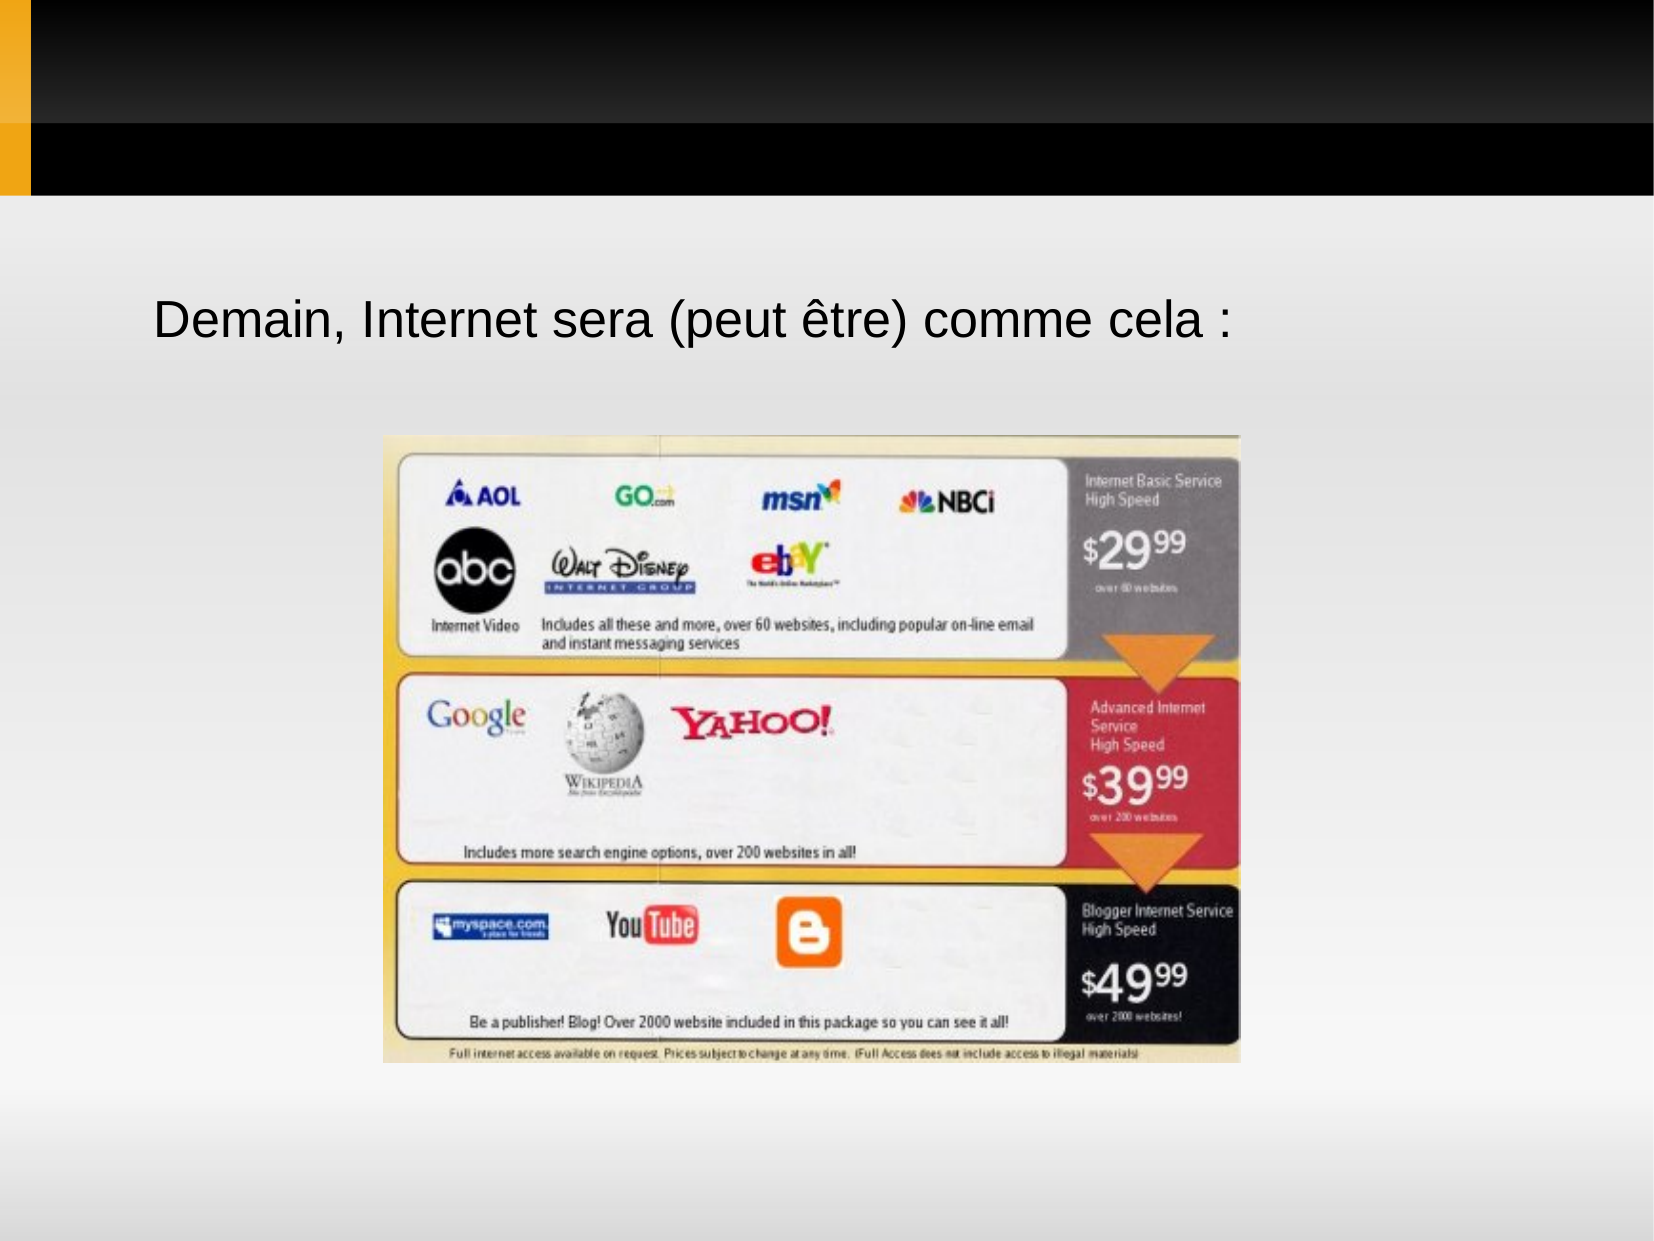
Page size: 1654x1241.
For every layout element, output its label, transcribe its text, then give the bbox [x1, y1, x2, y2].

picture [0, 0, 1654, 1241]
list Demain, Internet sera (peut être) comme cela : [82, 290, 1571, 1094]
